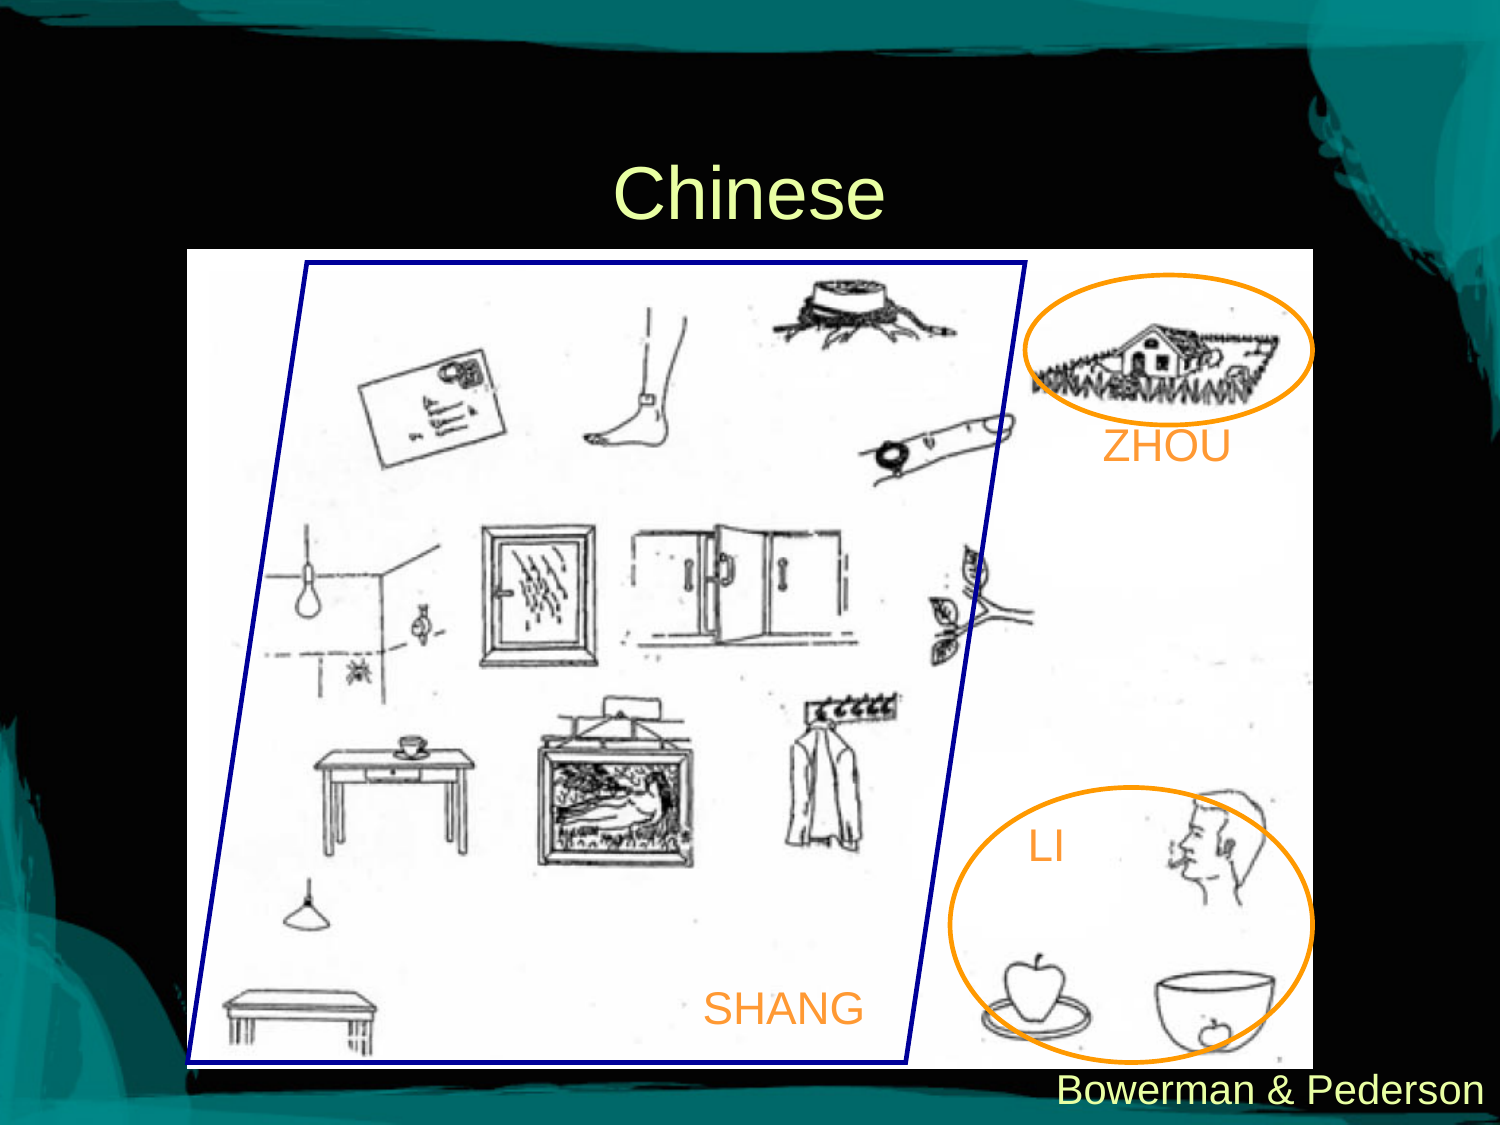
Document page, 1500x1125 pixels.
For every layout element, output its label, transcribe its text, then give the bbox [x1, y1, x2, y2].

text_box Bowerman & Pederson [1041, 1059, 1500, 1122]
picture [0, 0, 1500, 1125]
text_box ZHOU [1087, 412, 1248, 480]
text_box LI [1012, 812, 1081, 880]
title Chinese [112, 99, 1388, 288]
text_box SHANG [687, 974, 881, 1042]
picture [953, 790, 1310, 1059]
